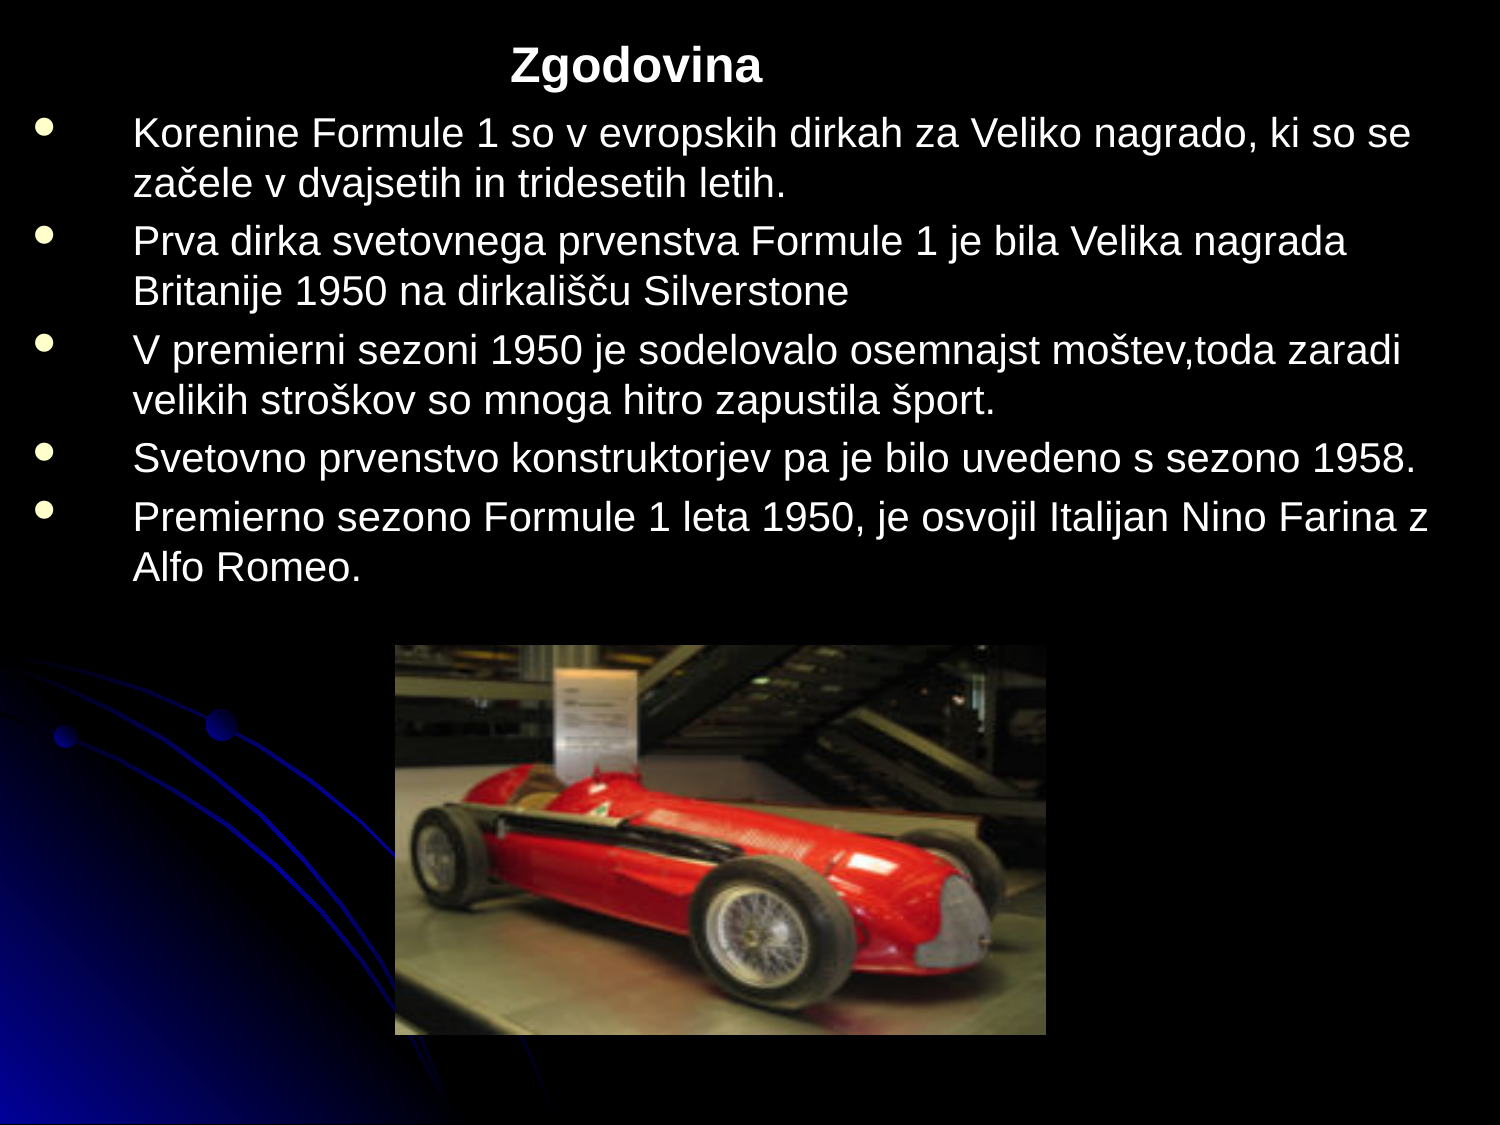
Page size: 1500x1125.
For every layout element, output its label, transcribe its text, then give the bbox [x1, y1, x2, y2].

picture [395, 645, 1046, 1035]
list Zgodovina Korenine Formule 1 so v evropskih dirkah za Veliko nagrado, ki so se začele v dvajsetih in tridesetih letih. Prva dirka svetovnega prvenstva Formule 1 je bila Velika nagrada Britanije 1950 na dirkališču Silverstone V premierni sezoni 1950 je sodelovalo osemnajst moštev,toda zaradi velikih stroškov so mnoga hitro zapustila šport. Svetovno prvenstvo konstruktorjev pa je bilo uvedeno s sezono 1958. Premierno sezono Formule 1 leta 1950, je osvojil Italijan Nino Farina z Alfo Romeo. [17, 0, 1483, 1094]
